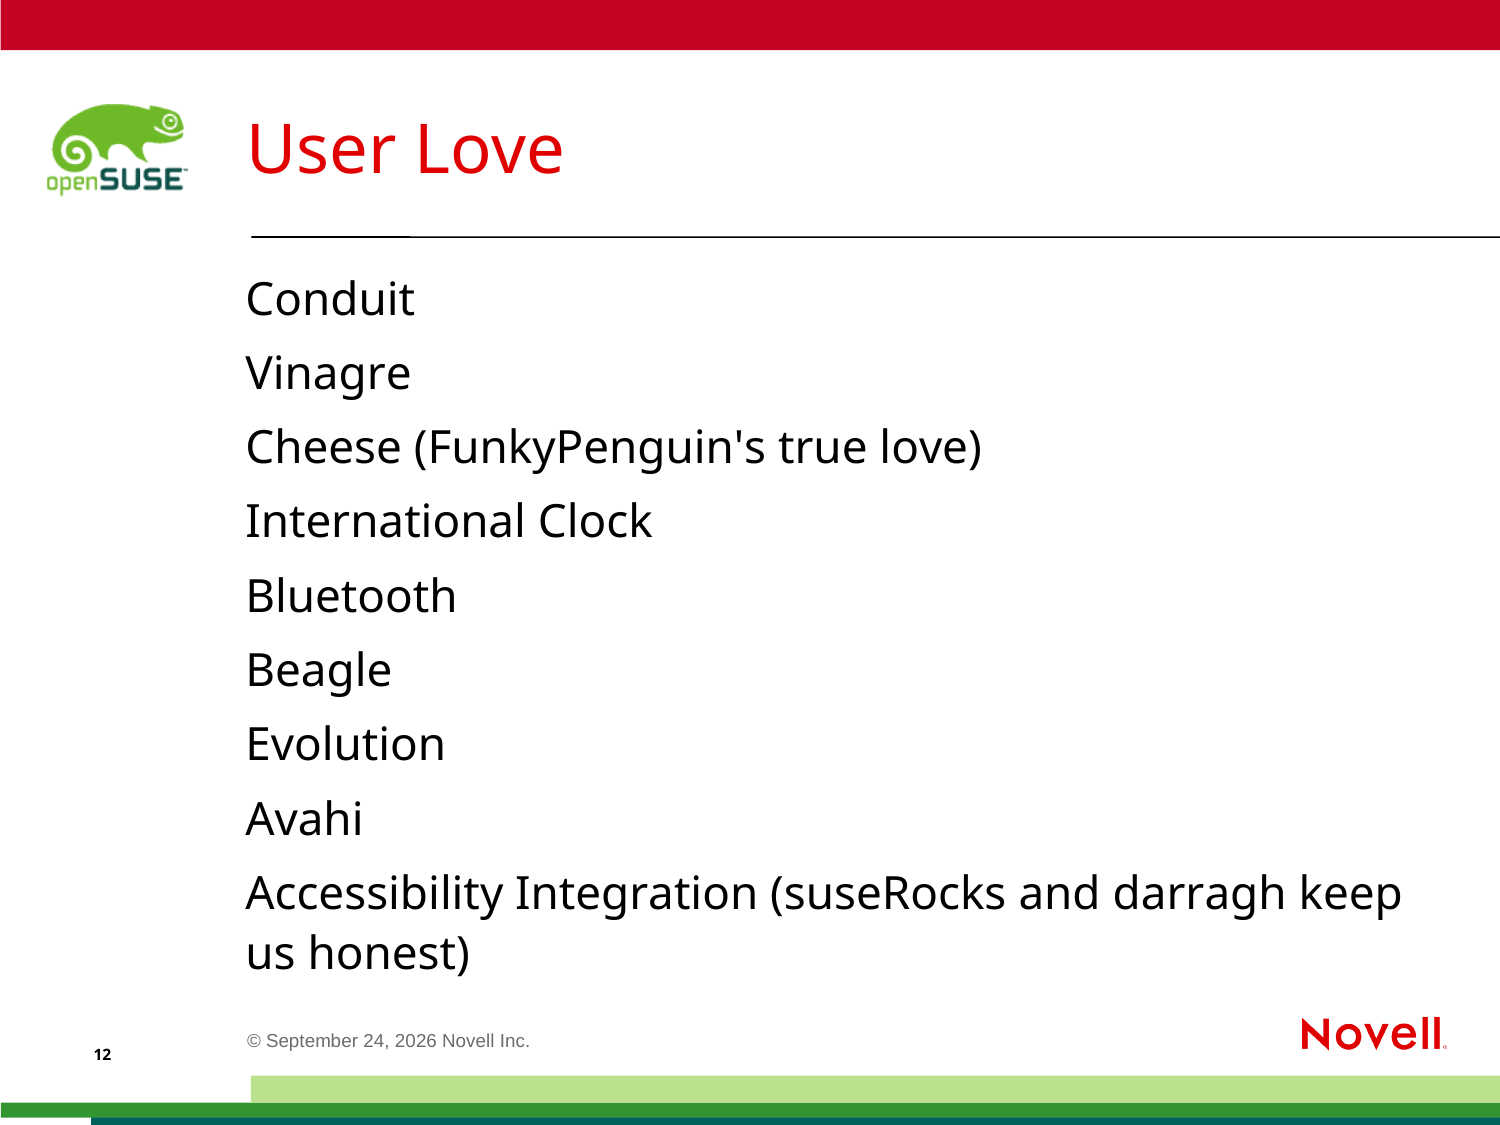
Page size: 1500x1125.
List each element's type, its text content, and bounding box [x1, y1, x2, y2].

list Conduit Vinagre Cheese (FunkyPenguin's true love) International Clock Bluetooth Beagle Evolution Avahi Accessibility Integration (suseRocks and darragh keep us honest) [245, 267, 1458, 980]
title User Love [246, 68, 1409, 231]
picture [1295, 1011, 1453, 1056]
picture [47, 104, 188, 197]
